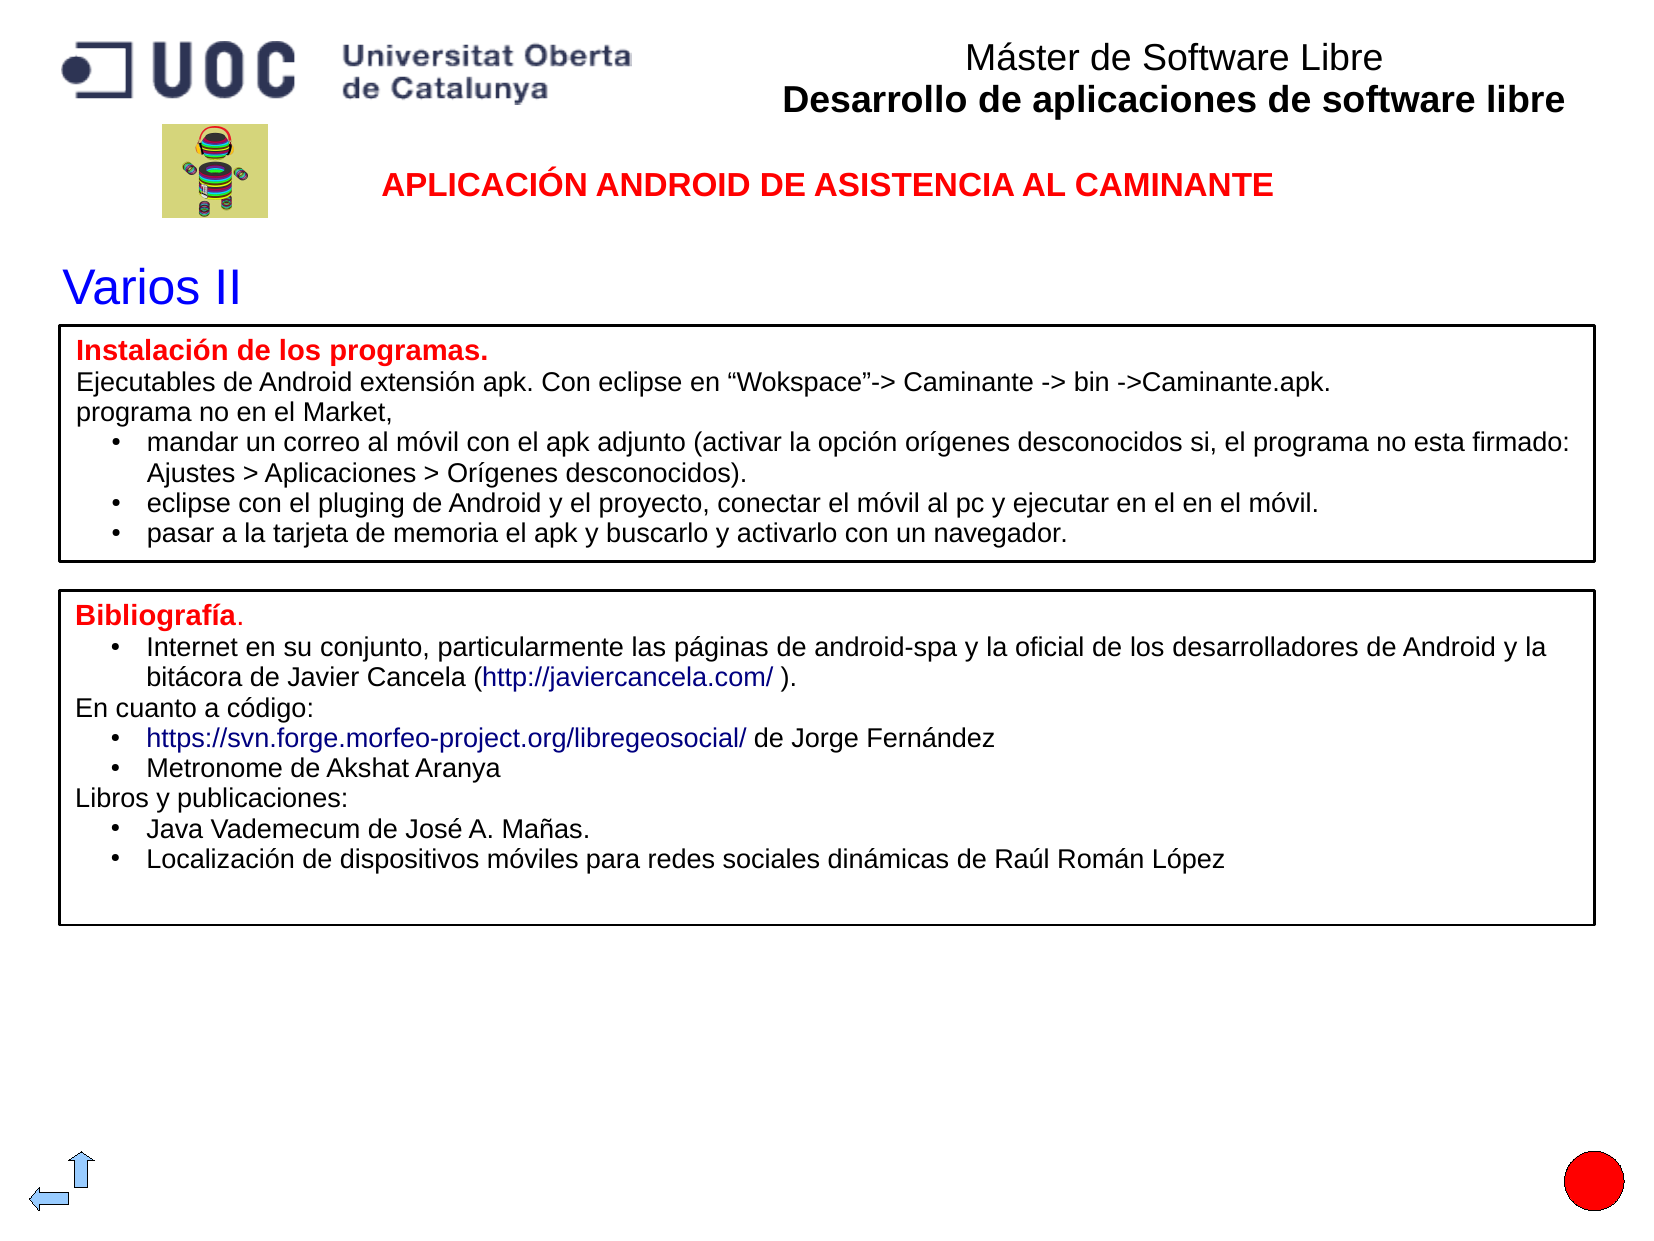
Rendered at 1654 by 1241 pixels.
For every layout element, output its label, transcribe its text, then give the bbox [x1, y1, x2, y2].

text_box APLICACIÓN ANDROID DE ASISTENCIA AL CAMINANTE [105, 149, 1552, 222]
text_box Bibliografía. Internet en su conjunto, particularmente las páginas de android-spa y la oficial de los desarrolladores de Android y la bitácora de Javier Cancela (http://javiercancela.com/ ). En cuanto a código: https://svn.forge.morfeo-project.org/libregeosocial/ de Jorge Fernández Metronome de Akshat Aranya Libros y publicaciones: Java Vademecum de José A. Mañas. Localización de dispositivos móviles para redes sociales dinámicas de Raúl Román López [59, 590, 1595, 924]
text_box Instalación de los programas. Ejecutables de Android extensión apk. Con eclipse en “Wokspace”-> Caminante -> bin ->Caminante.apk. programa no en el Market, mandar un correo al móvil con el apk adjunto (activar la opción orígenes desconocidos si, el programa no esta firmado: Ajustes > Aplicaciones > Orígenes desconocidos). eclipse con el pluging de Android y el proyecto, conectar el móvil al pc y ejecutar en el en el móvil. pasar a la tarjeta de memoria el apk y buscarlo y activarlo con un navegador. [59, 325, 1595, 562]
text_box [68, 1151, 95, 1188]
picture [162, 124, 268, 218]
text_box [29, 1187, 69, 1211]
text_box Máster de Software Libre Desarrollo de aplicaciones de software libre [754, 29, 1595, 130]
picture [61, 41, 632, 105]
list Varios II [62, 249, 1300, 324]
text_box [1564, 1151, 1625, 1211]
